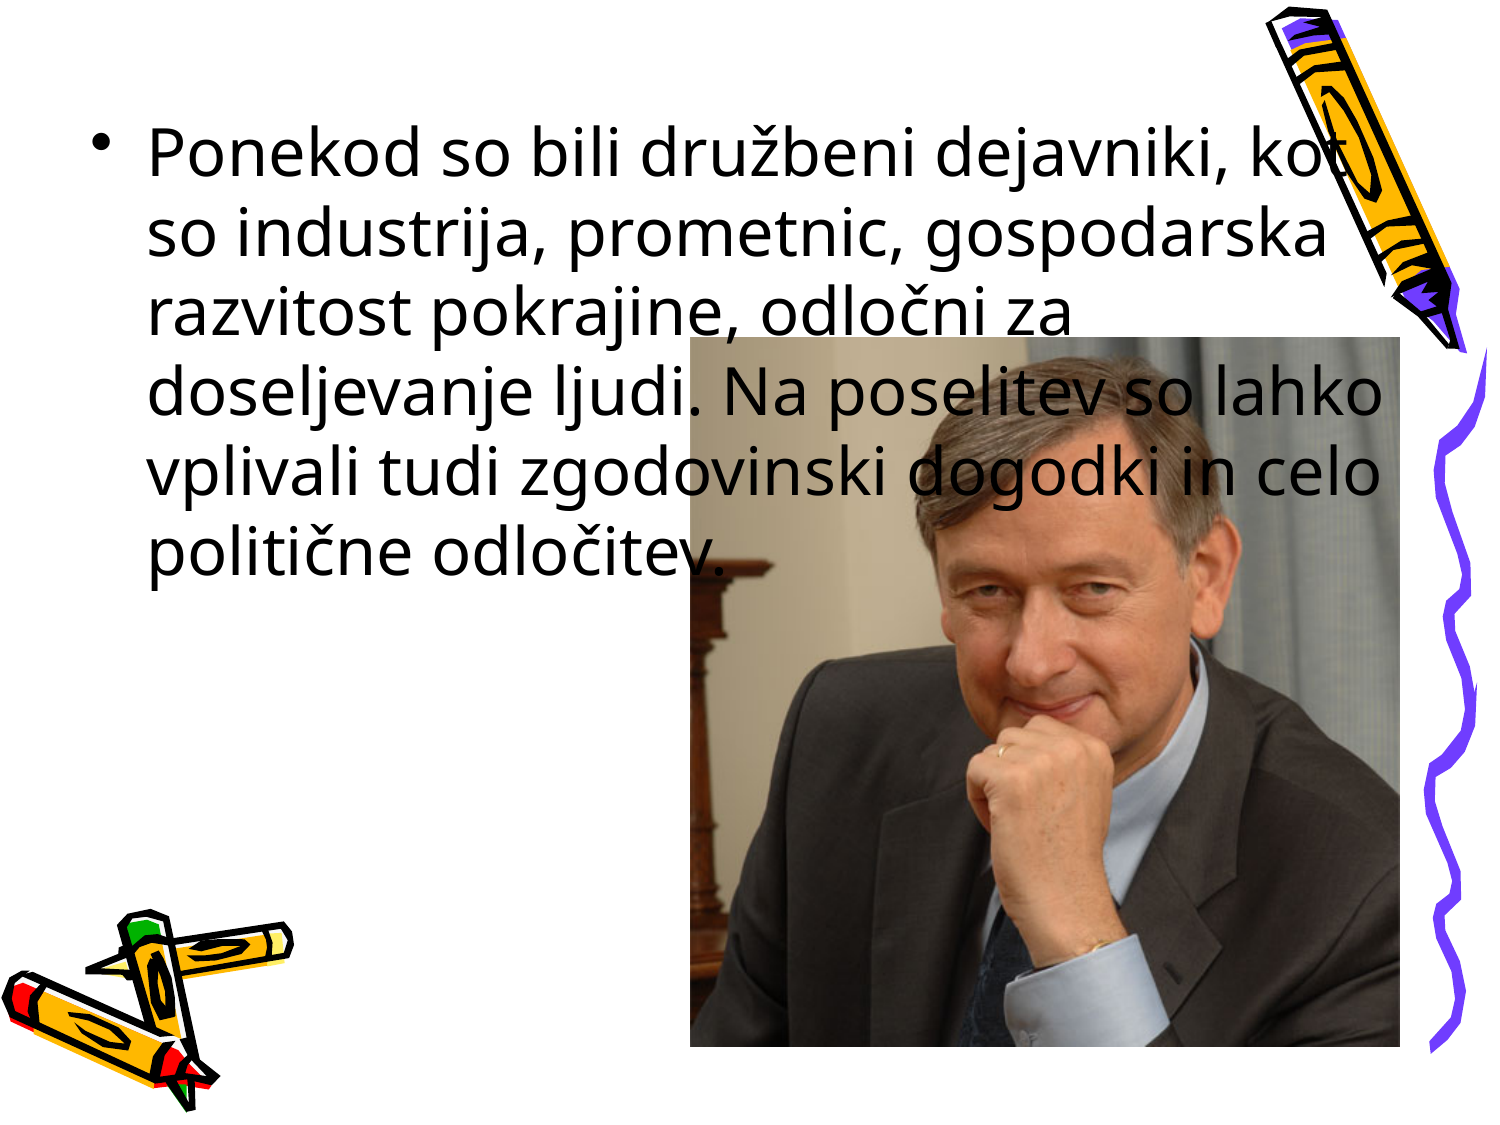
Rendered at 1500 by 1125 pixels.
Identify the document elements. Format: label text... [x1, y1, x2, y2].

picture [690, 1005, 1400, 1047]
list Ponekod so bili družbeni dejavniki, kot so industrija, prometnic, gospodarska razvitost pokrajine, odločni za doseljevanje ljudi. Na poselitev so lahko vplivali tudi zgodovinski dogodki in celo politične odločitev. [75, 101, 1425, 1005]
